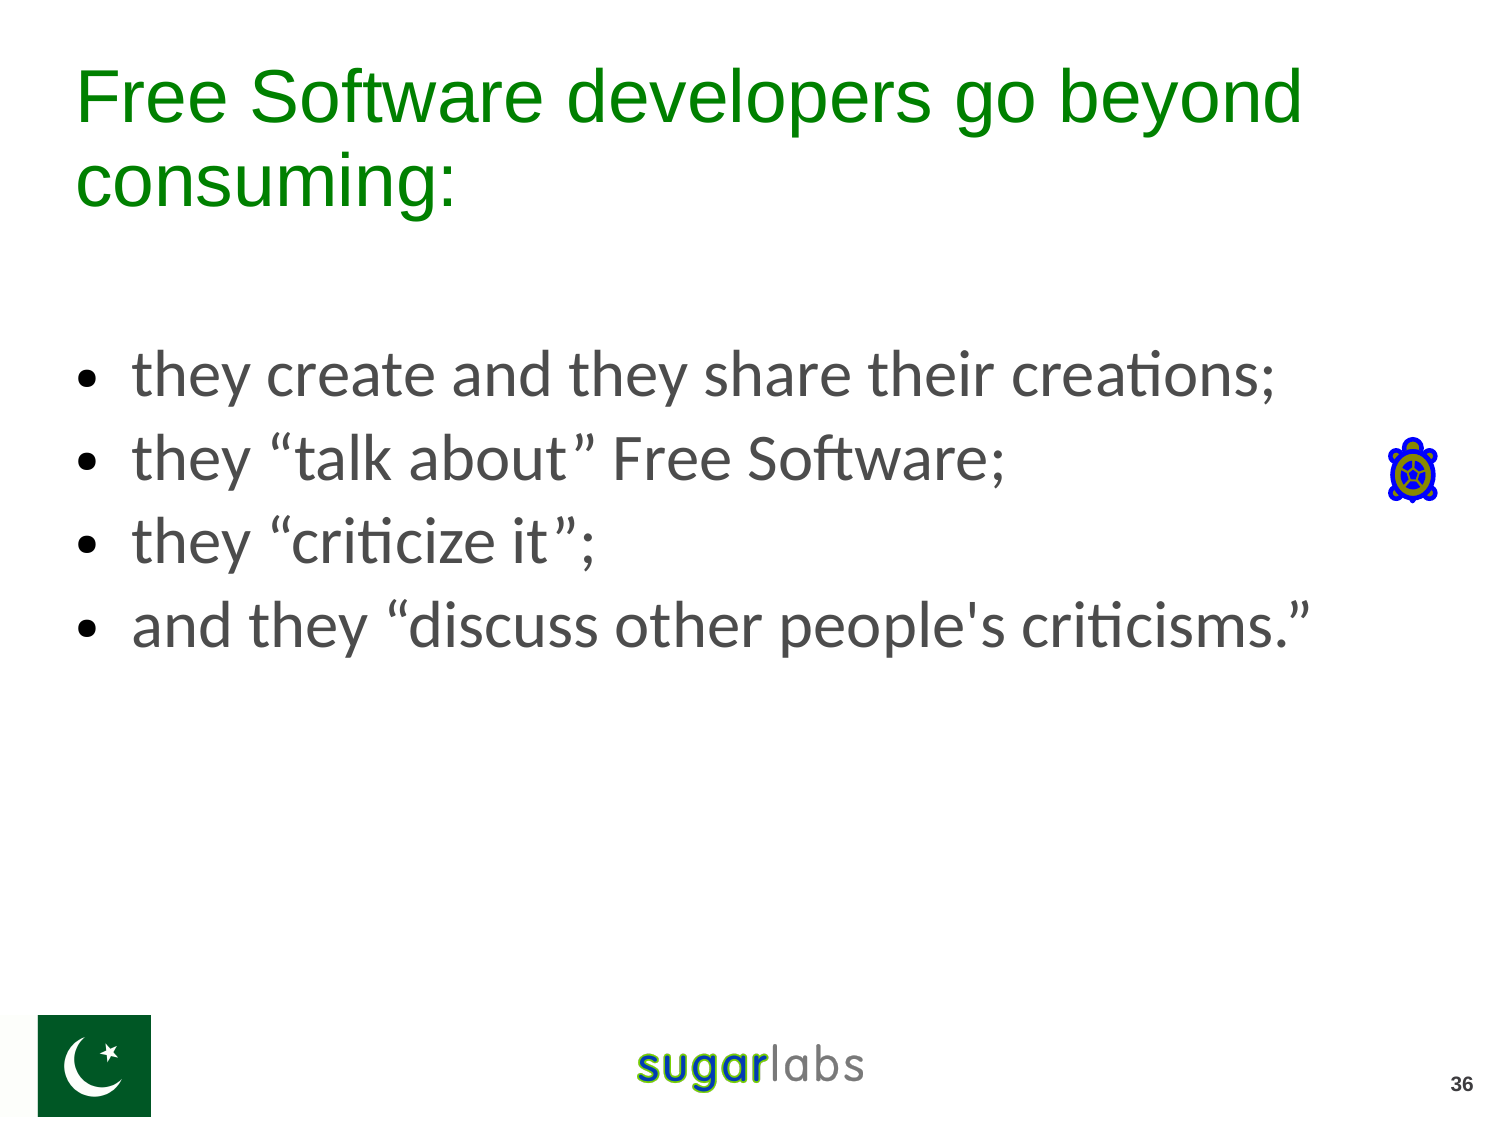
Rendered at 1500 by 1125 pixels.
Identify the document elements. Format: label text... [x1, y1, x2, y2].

title Free Software developers go beyond consuming: [75, 44, 1425, 233]
picture [637, 1044, 863, 1093]
list they create and they share their creations; they “talk about” Free Software; they “criticize it”; and they “discuss other people's criticisms.” [75, 263, 1425, 1006]
picture [1376, 435, 1449, 507]
picture [0, 1015, 151, 1117]
